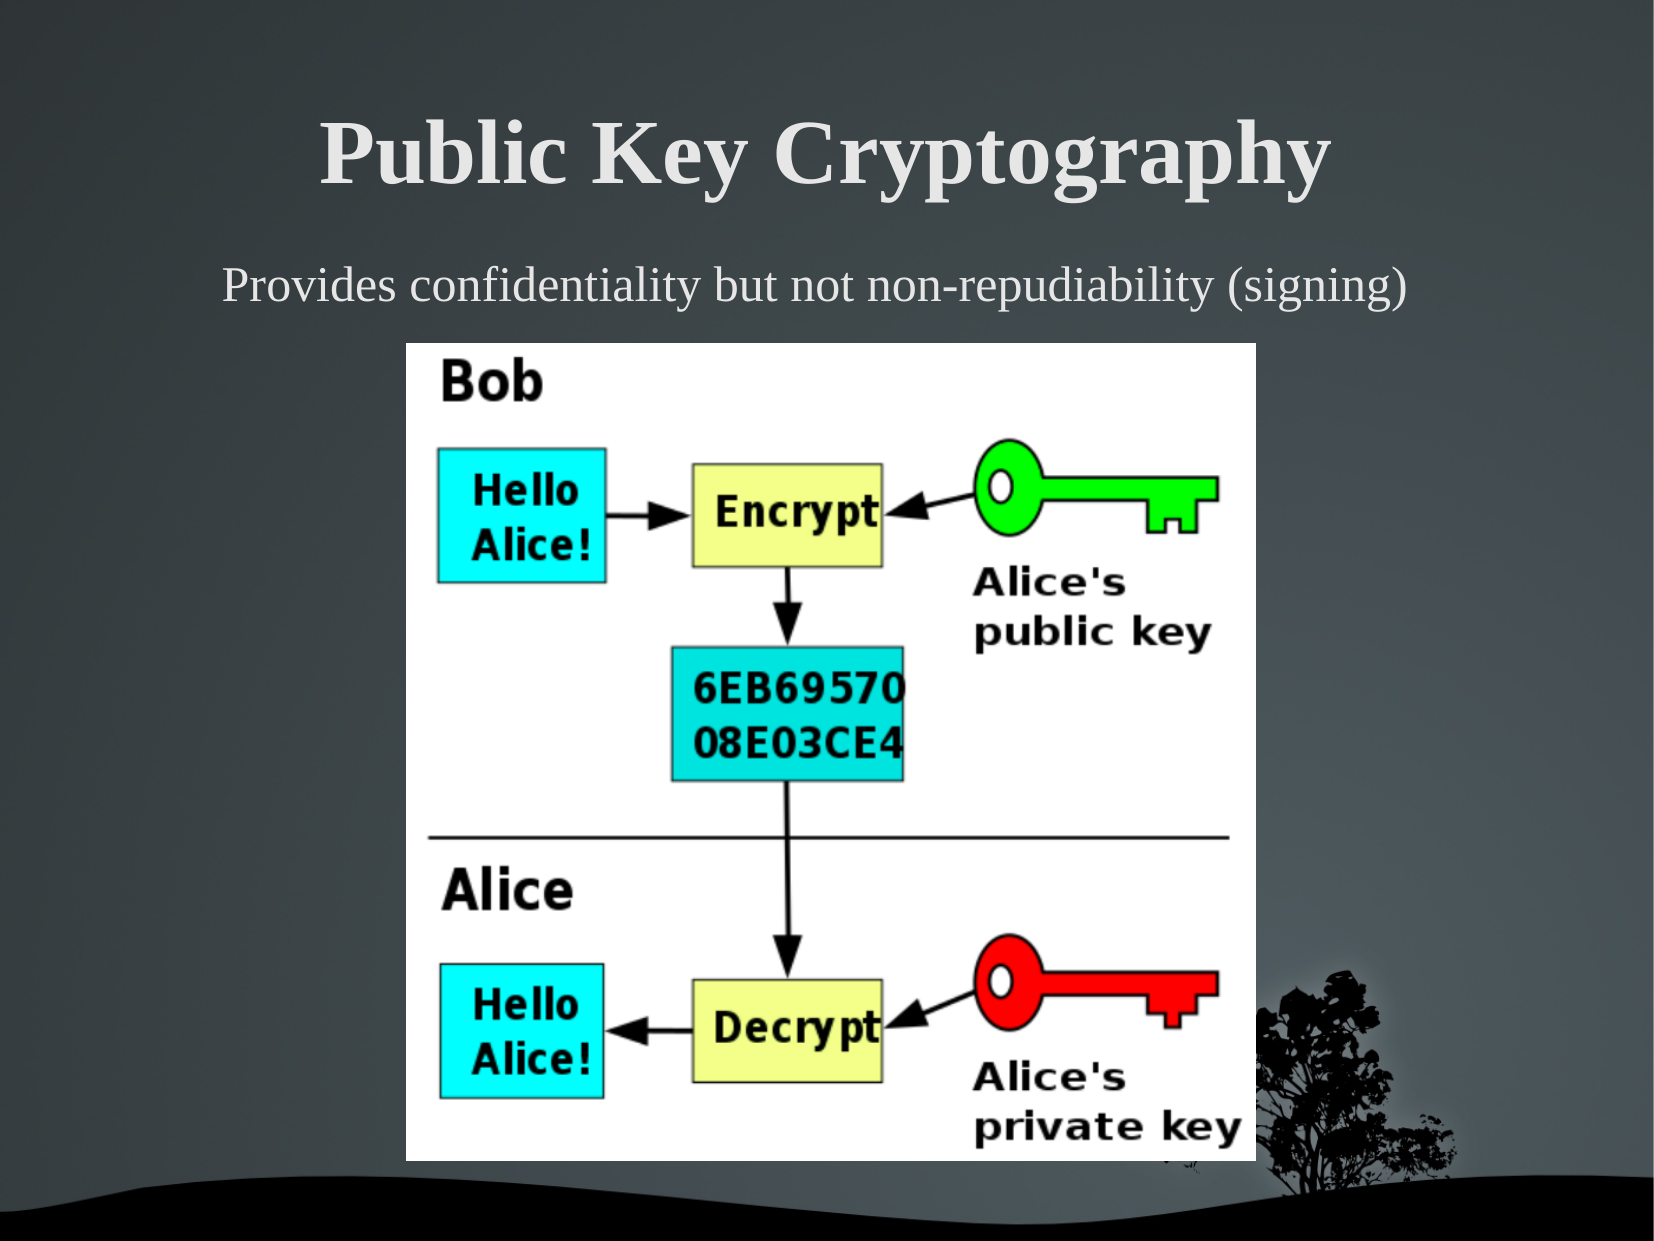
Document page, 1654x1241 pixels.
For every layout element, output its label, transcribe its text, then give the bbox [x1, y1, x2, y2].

picture [0, 0, 1654, 1241]
text_box Provides confidentiality but not non-repudiability (signing) [204, 256, 1456, 348]
title Public Key Cryptography [82, 49, 1571, 257]
